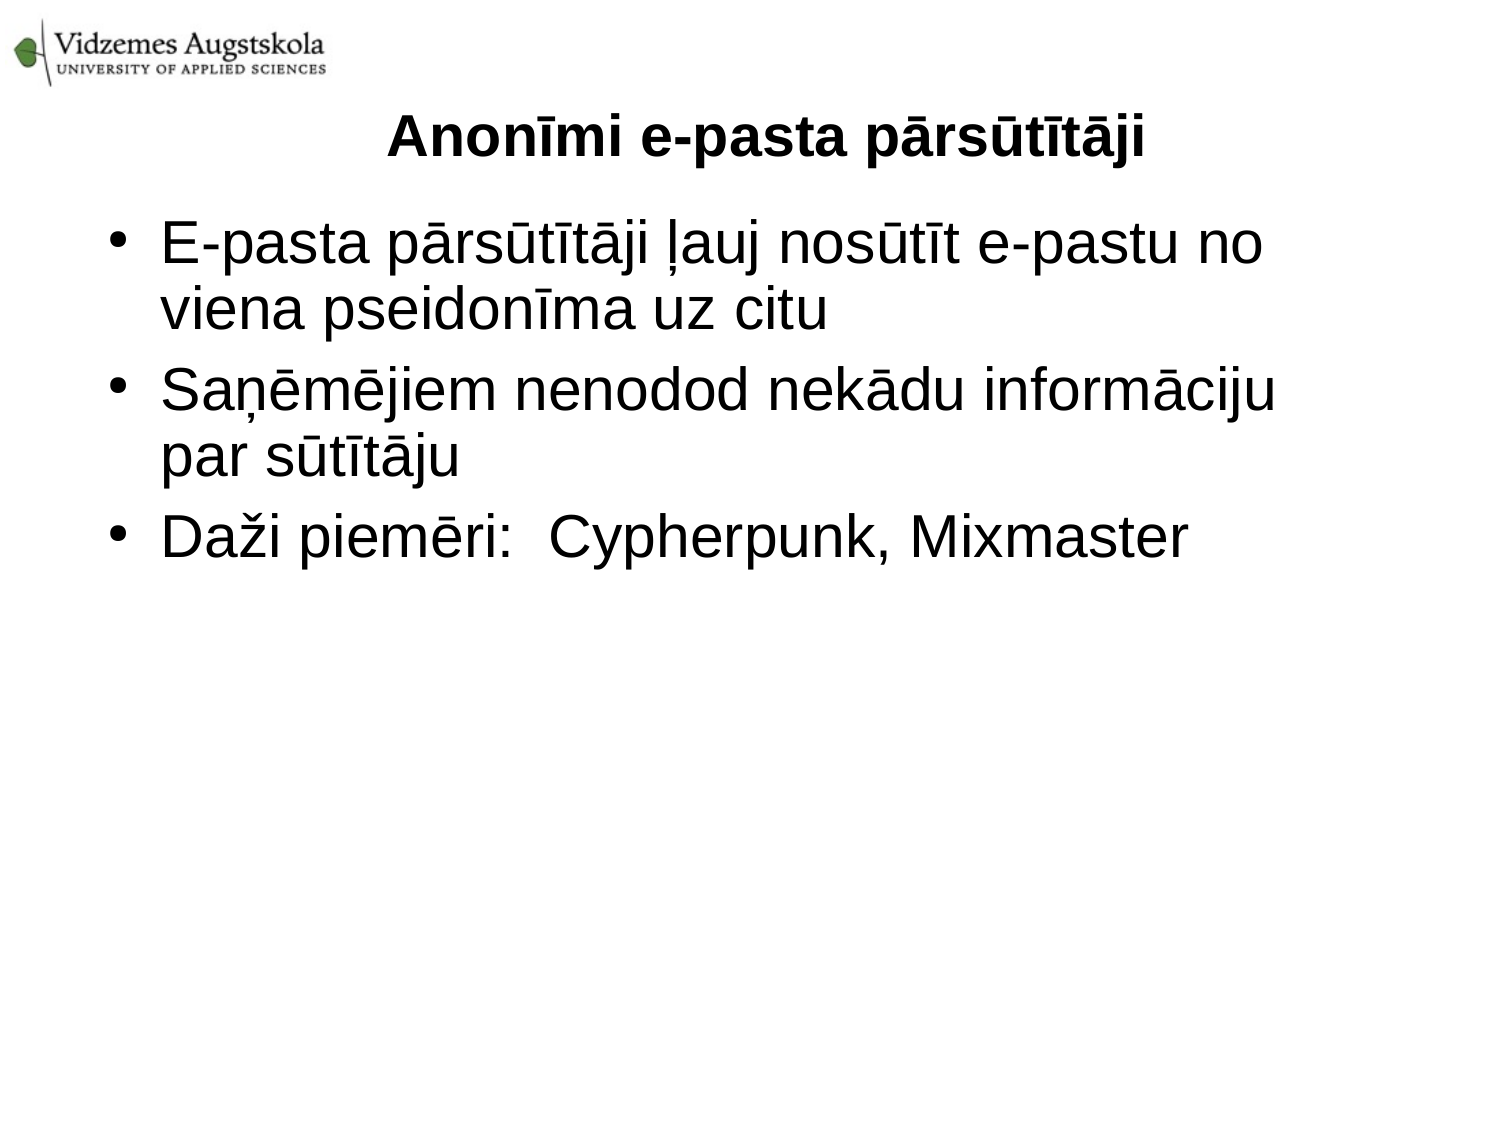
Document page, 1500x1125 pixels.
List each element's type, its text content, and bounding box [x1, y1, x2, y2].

picture [5, 2, 334, 102]
list E-pasta pārsūtītāji ļauj nosūtīt e-pastu no viena pseidonīma uz citu Saņēmējiem nenodod nekādu informāciju par sūtītāju Daži piemēri: Cypherpunk, Mixmaster [75, 204, 1395, 1075]
title Anonīmi e-pasta pārsūtītāji [75, 44, 1425, 177]
